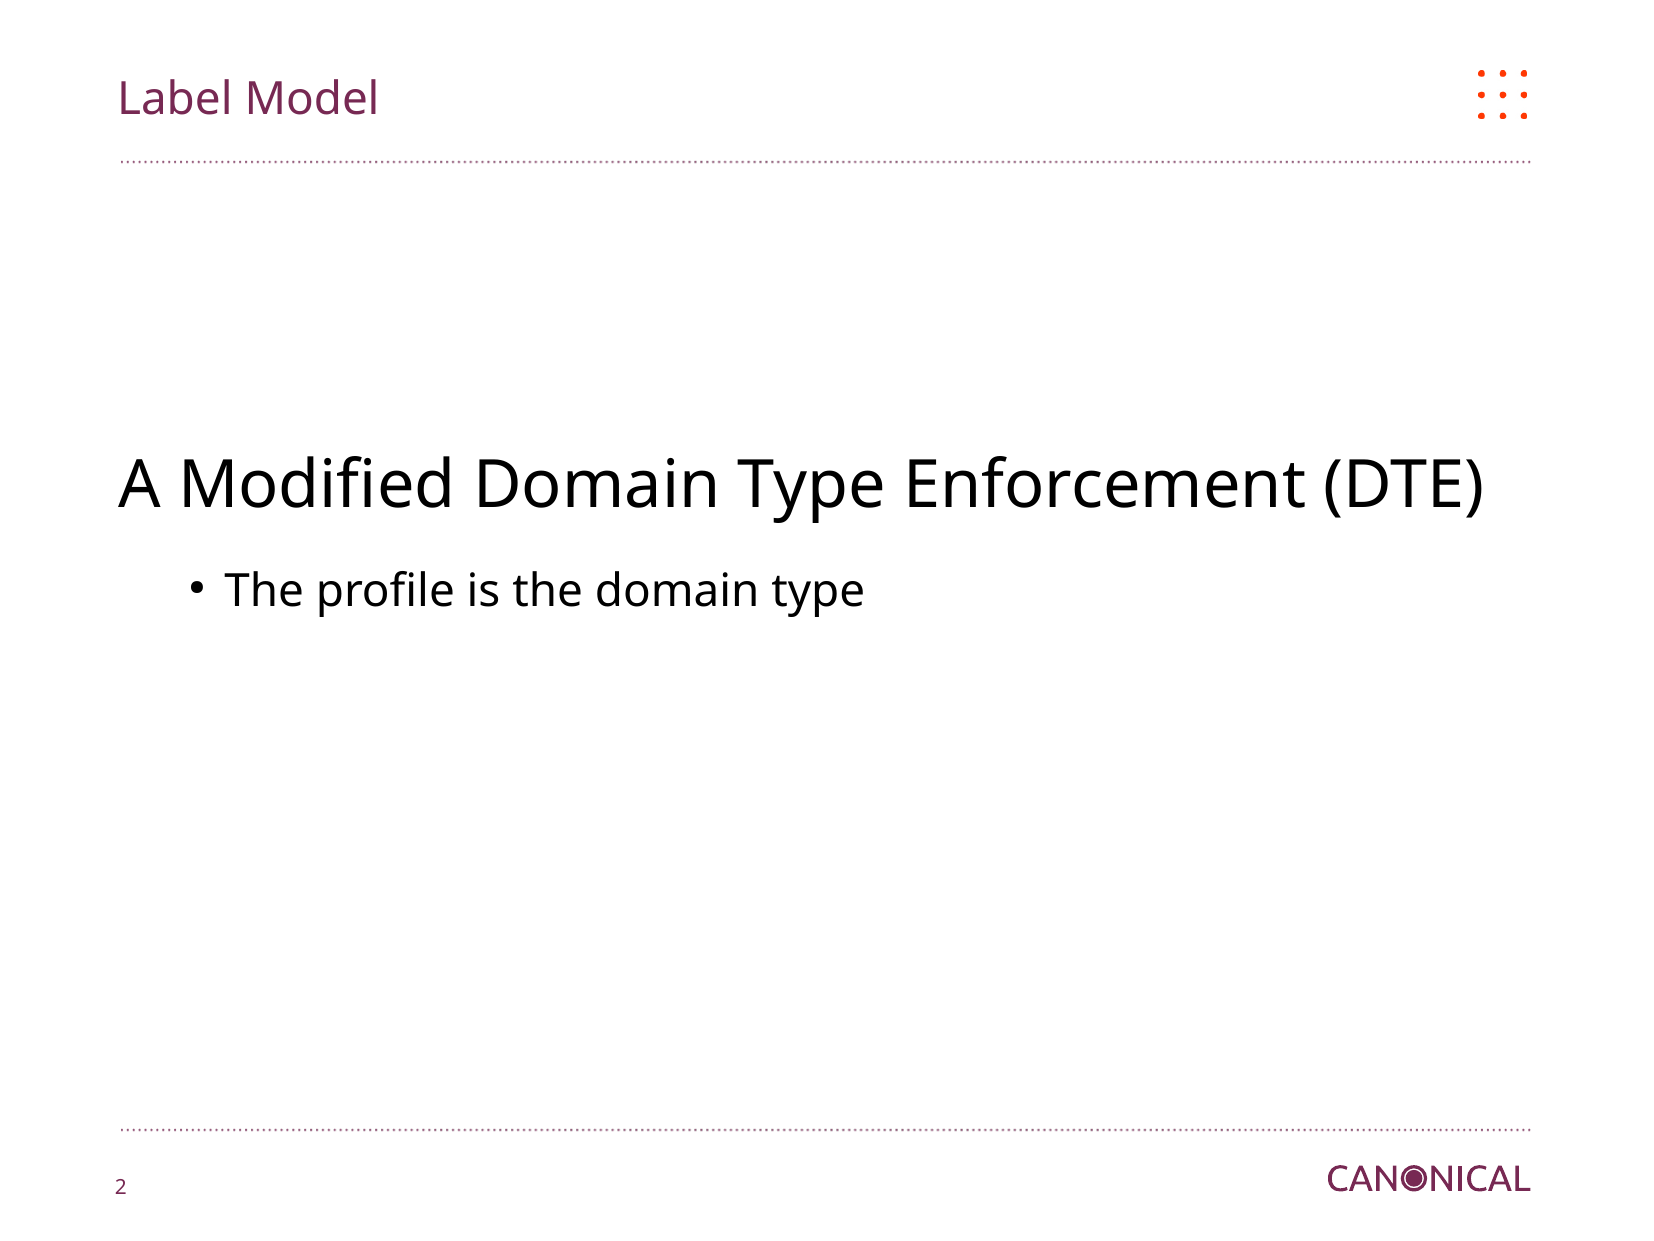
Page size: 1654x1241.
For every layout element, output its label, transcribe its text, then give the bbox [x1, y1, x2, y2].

title Label Model [117, 71, 1447, 123]
picture [1478, 70, 1527, 119]
list A Modified Domain Type Enforcement (DTE) The profile is the domain type [118, 413, 1595, 677]
picture [111, 159, 1533, 166]
picture [111, 1127, 1533, 1134]
